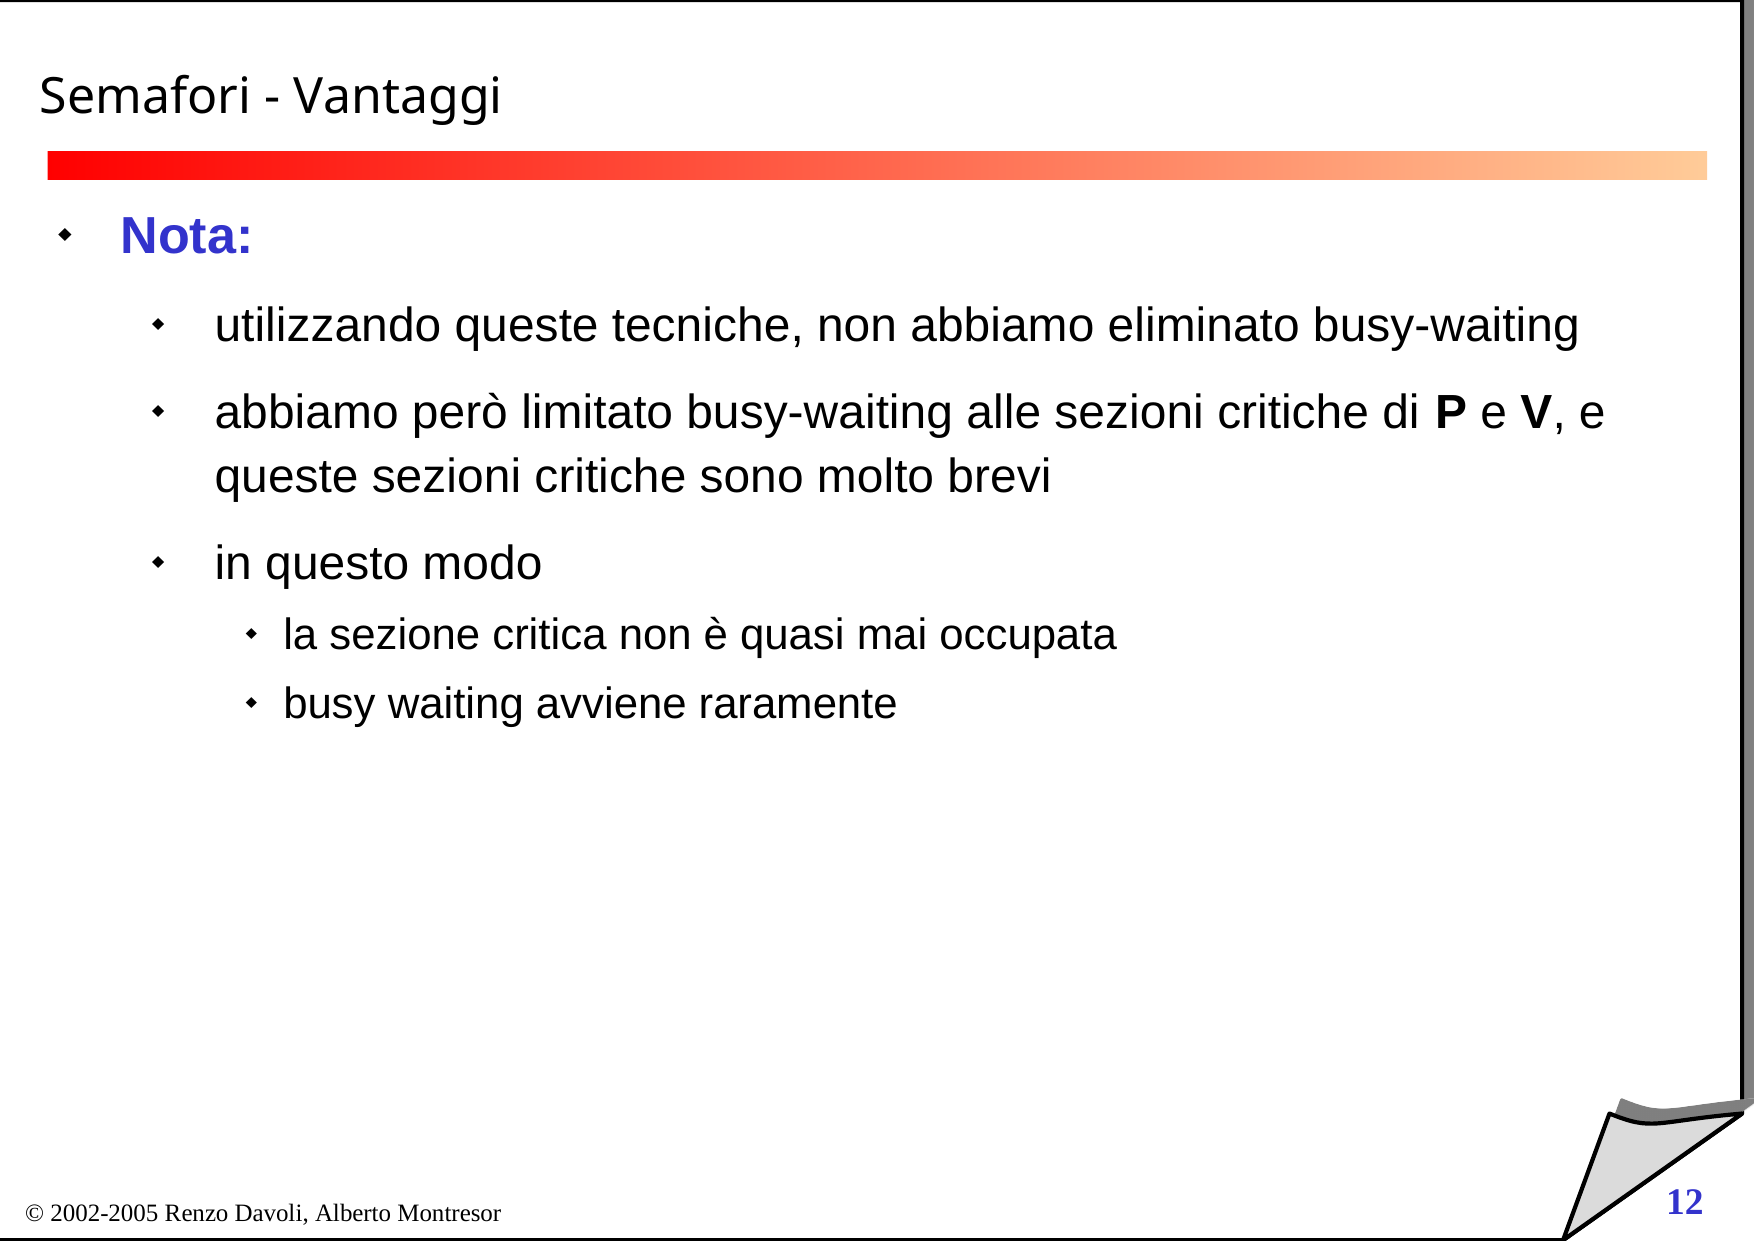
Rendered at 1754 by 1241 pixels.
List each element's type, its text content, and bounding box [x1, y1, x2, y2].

list Nota: utilizzando queste tecniche, non abbiamo eliminato busy-waiting abbiamo però limitato busy-waiting alle sezioni critiche di P e V, e queste sezioni critiche sono molto brevi in questo modo la sezione critica non è quasi mai occupata busy waiting avviene raramente [58, 206, 1696, 815]
title Semafori - Vantaggi [39, 49, 1713, 144]
